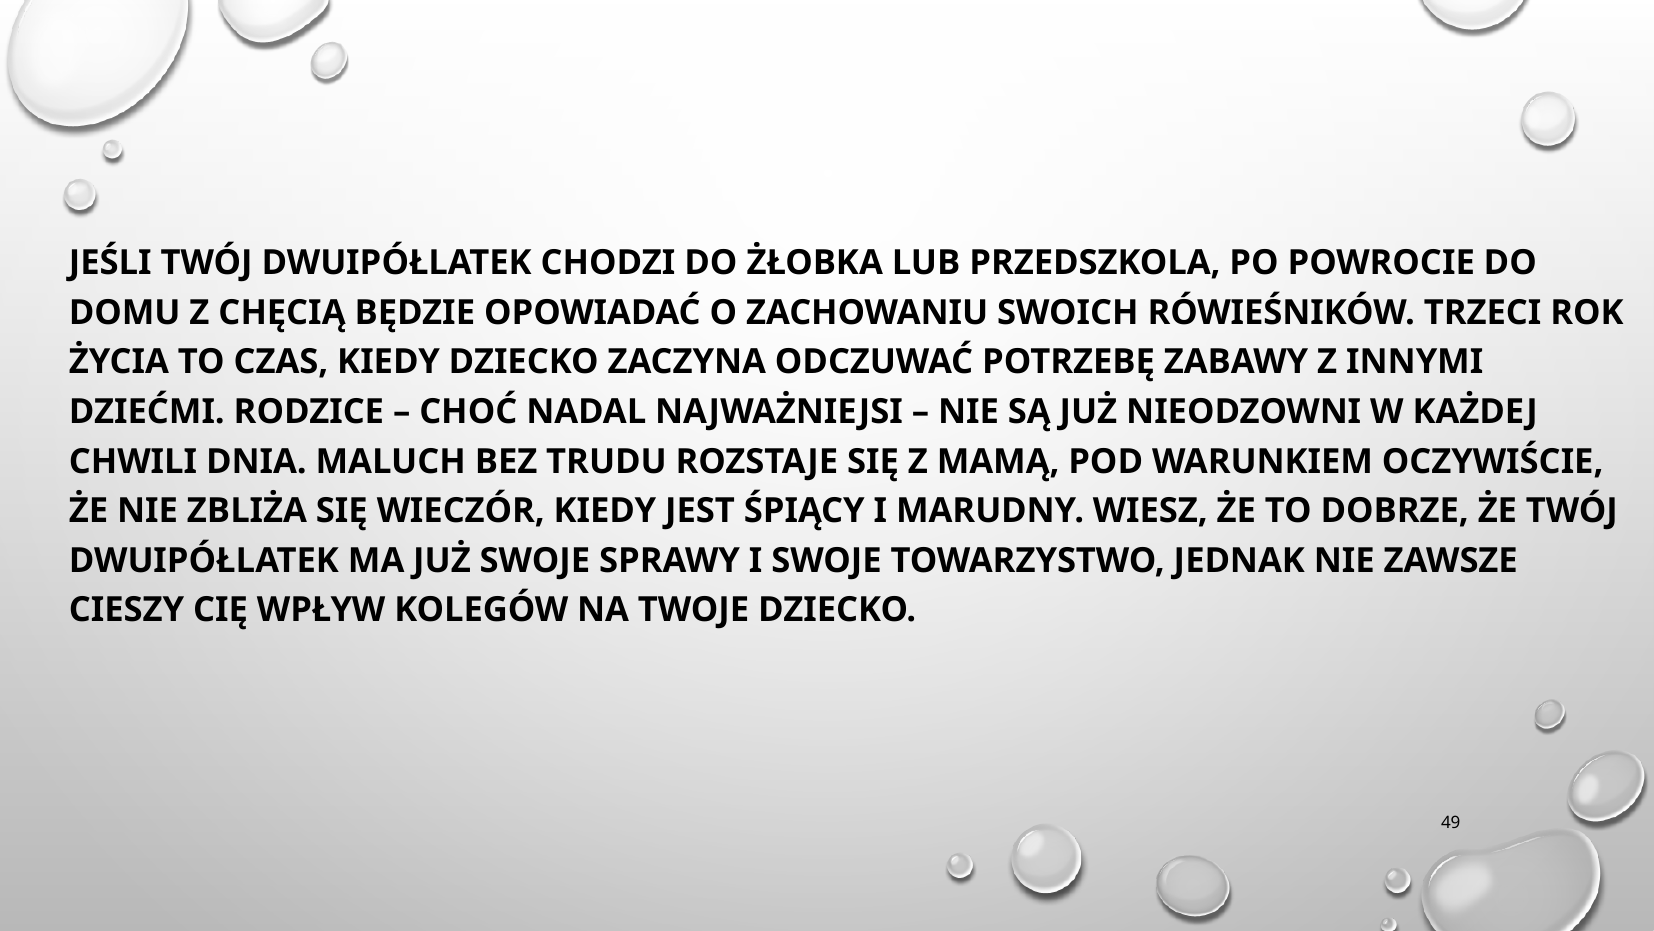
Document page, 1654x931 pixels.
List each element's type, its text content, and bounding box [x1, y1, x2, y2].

list Jeśli twój dwuipółlatek chodzi do żłobka lub przedszkola, po powrocie do domu z chęcią będzie opowiadać o zachowaniu swoich rówieśników. Trzeci rok życia to czas, kiedy dziecko zaczyna odczuwać potrzebę zabawy z innymi dziećmi. Rodzice – choć nadal najważniejsi – nie są już nieodzowni w każdej chwili dnia. Maluch bez trudu rozstaje się z mamą, pod warunkiem oczywiście, że nie zbliża się wieczór, kiedy jest śpiący i marudny. Wiesz, że to dobrze, że twój dwuipółlatek ma już swoje sprawy i swoje towarzystwo, jednak nie zawsze cieszy cię wpływ kolegów na twoje dziecko. [54, 224, 1654, 764]
text_box [1426, 798, 1530, 848]
